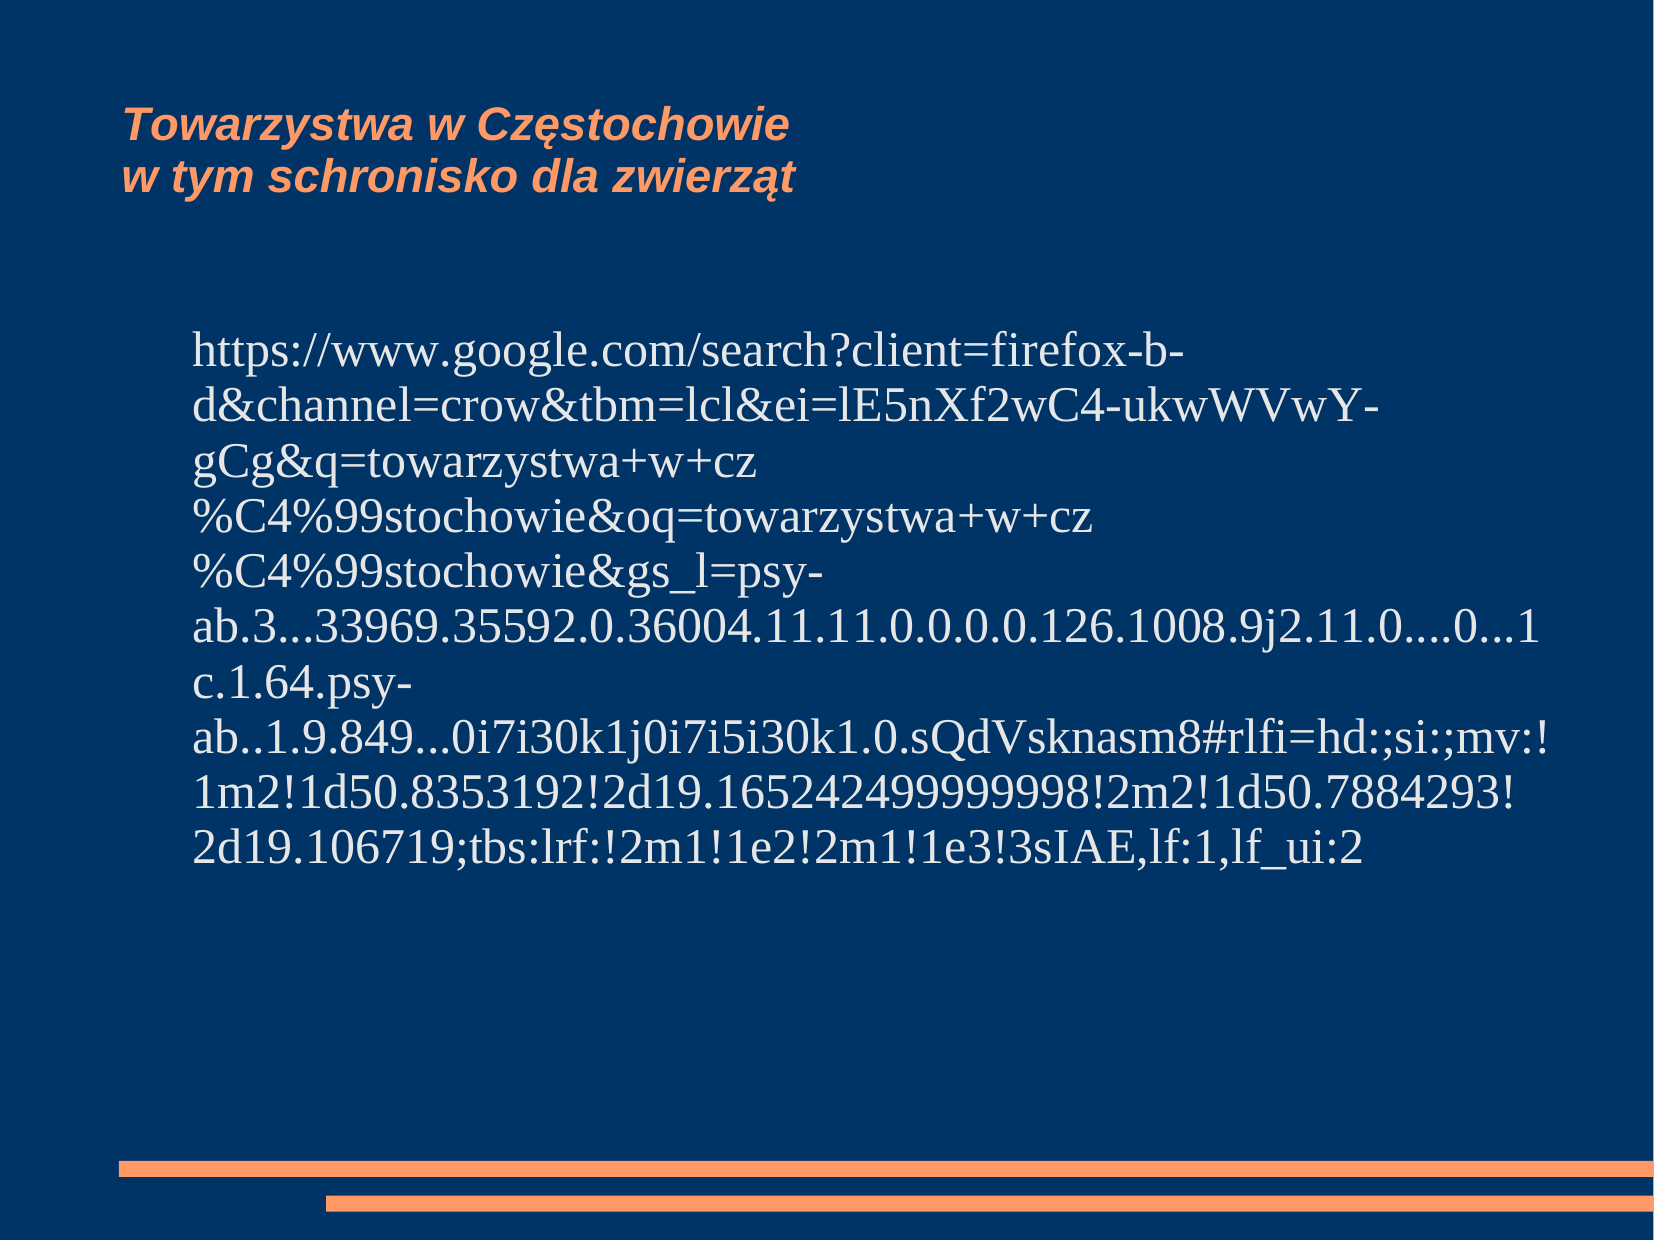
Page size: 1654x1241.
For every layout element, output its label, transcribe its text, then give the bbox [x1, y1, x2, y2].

list https://www.google.com/search?client=firefox-b-d&channel=crow&tbm=lcl&ei=lE5nXf2wC4-ukwWVwY-gCg&q=towarzystwa+w+cz%C4%99stochowie&oq=towarzystwa+w+cz%C4%99stochowie&gs_l=psy-ab.3...33969.35592.0.36004.11.11.0.0.0.0.126.1008.9j2.11.0....0...1c.1.64.psy-ab..1.9.849...0i7i30k1j0i7i5i30k1.0.sQdVsknasm8#rlfi=hd:;si:;mv:!1m2!1d50.8353192!2d19.165242499999998!2m2!1d50.7884293!2d19.106719;tbs:lrf:!2m1!1e2!2m1!1e3!3sIAE,lf:1,lf_ui:2 [121, 322, 1561, 1132]
title Towarzystwa w Częstochowie w tym schronisko dla zwierząt [121, 46, 1534, 254]
